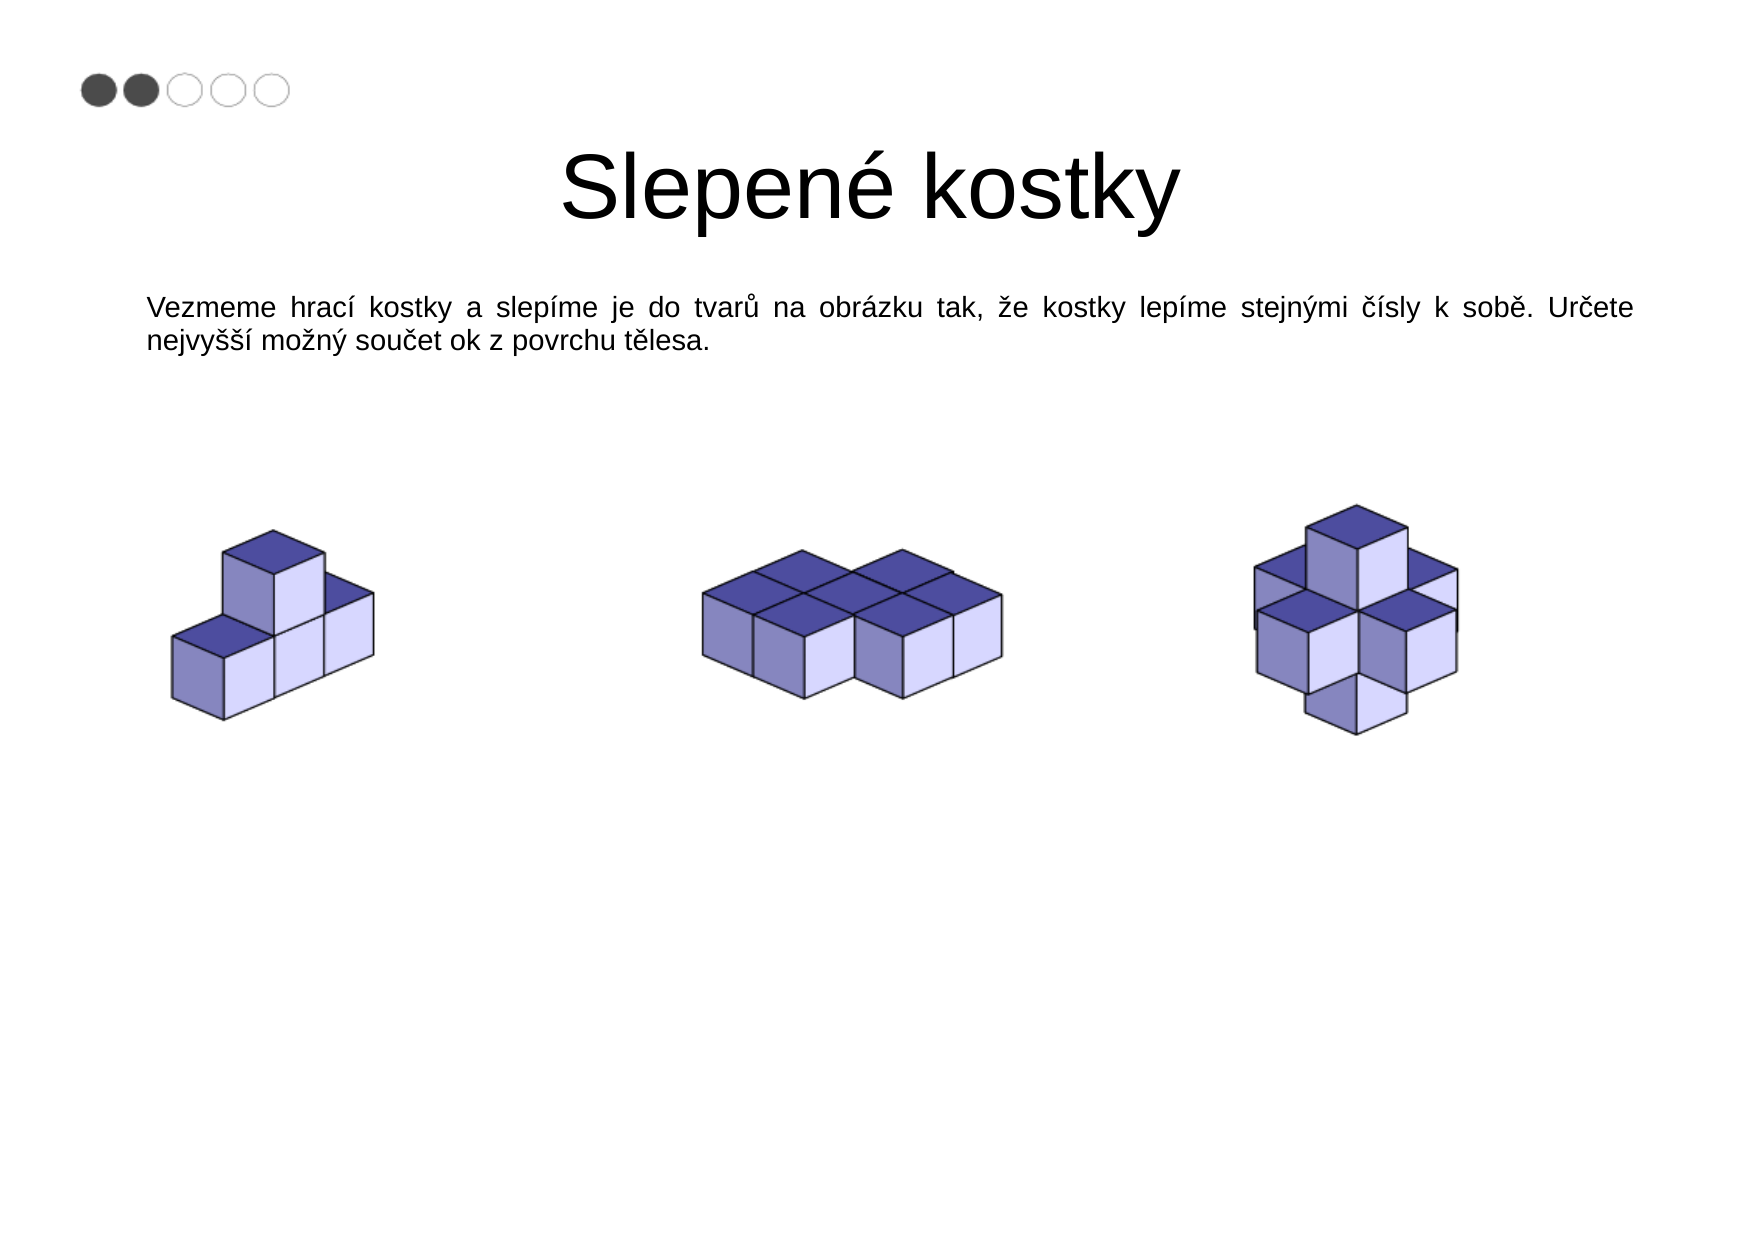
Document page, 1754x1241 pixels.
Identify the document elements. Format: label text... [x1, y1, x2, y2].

text_box Vezmeme hrací kostky a slepíme je do tvarů na obrázku tak, že kostky lepíme stejnými čísly k sobě. Určete nejvyšší možný součet ok z povrchu tělesa. [146, 256, 1637, 391]
title Slepené kostky [135, 93, 1608, 281]
picture [74, 67, 293, 113]
picture [146, 521, 384, 727]
picture [1240, 501, 1471, 740]
picture [679, 531, 1018, 710]
